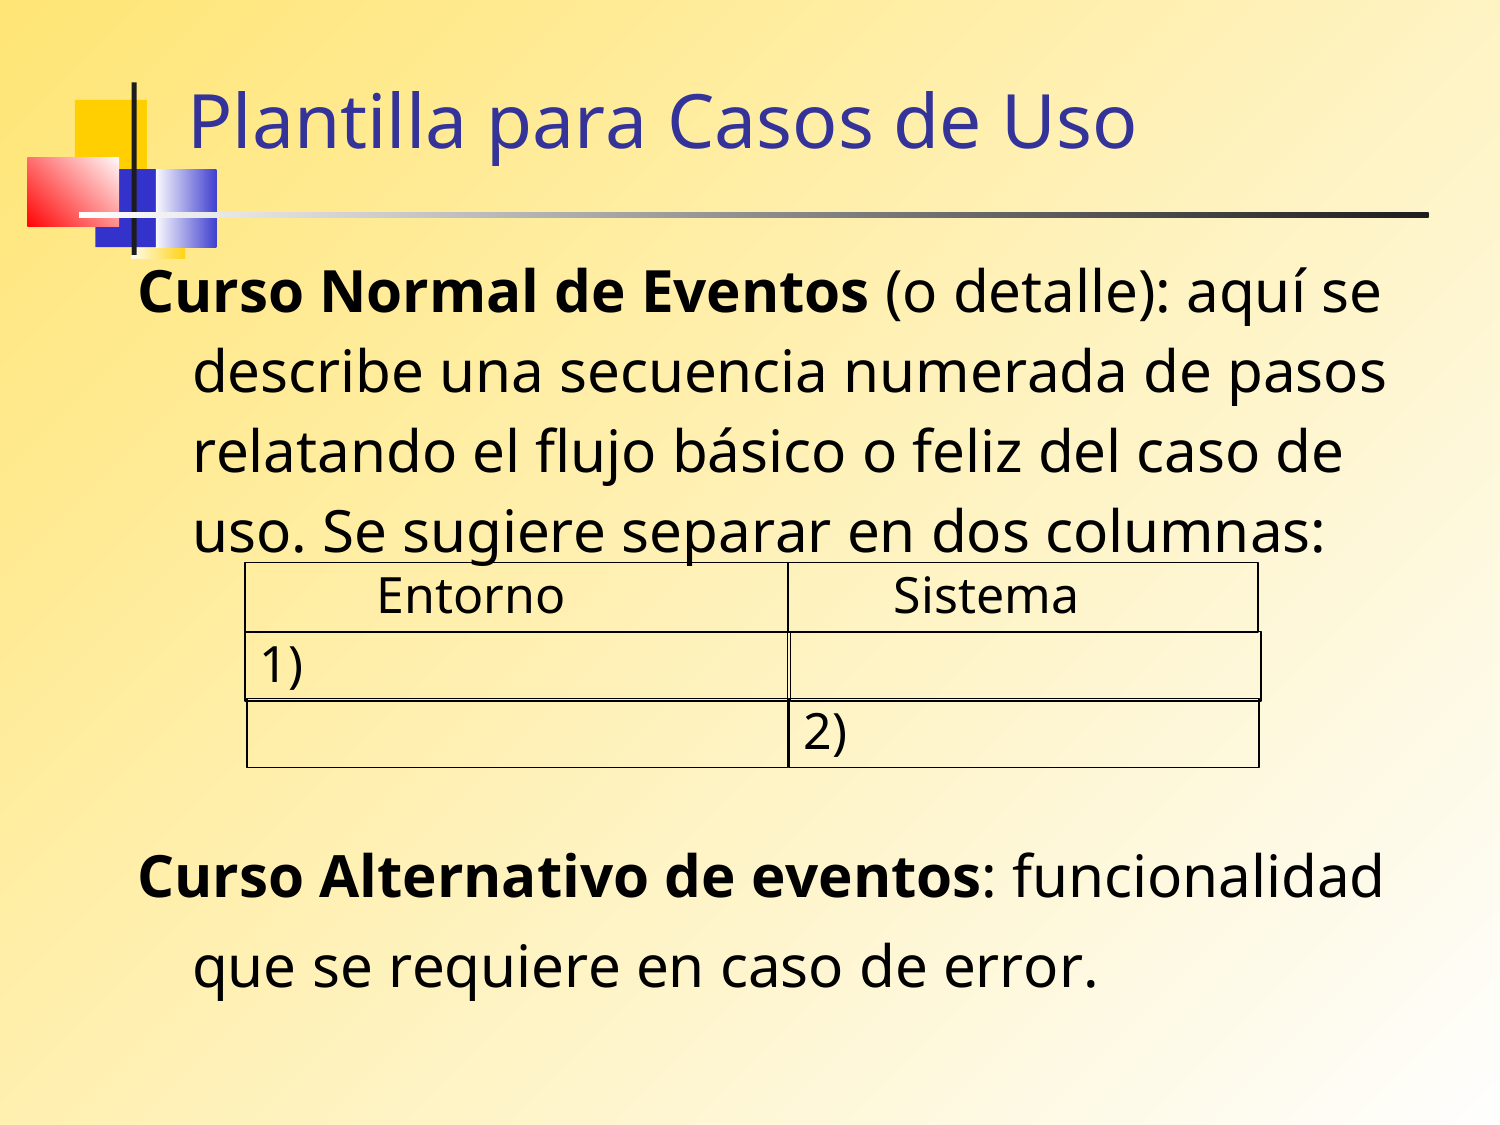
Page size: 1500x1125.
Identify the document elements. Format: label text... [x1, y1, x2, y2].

text_box Sistema [787, 562, 1259, 632]
title Plantilla para Casos de Uso [187, 44, 1465, 193]
text_box 2) [789, 698, 1259, 768]
text_box 1) [245, 631, 788, 701]
list Curso Normal de Eventos (o detalle): aquí se describe una secuencia numerada de pasos relatando el flujo básico o feliz del caso de uso. Se sugiere separar en dos columnas: Curso Alternativo de eventos: funcionalidad que se requiere en caso de error. [137, 249, 1462, 998]
text_box Entorno [244, 562, 787, 632]
